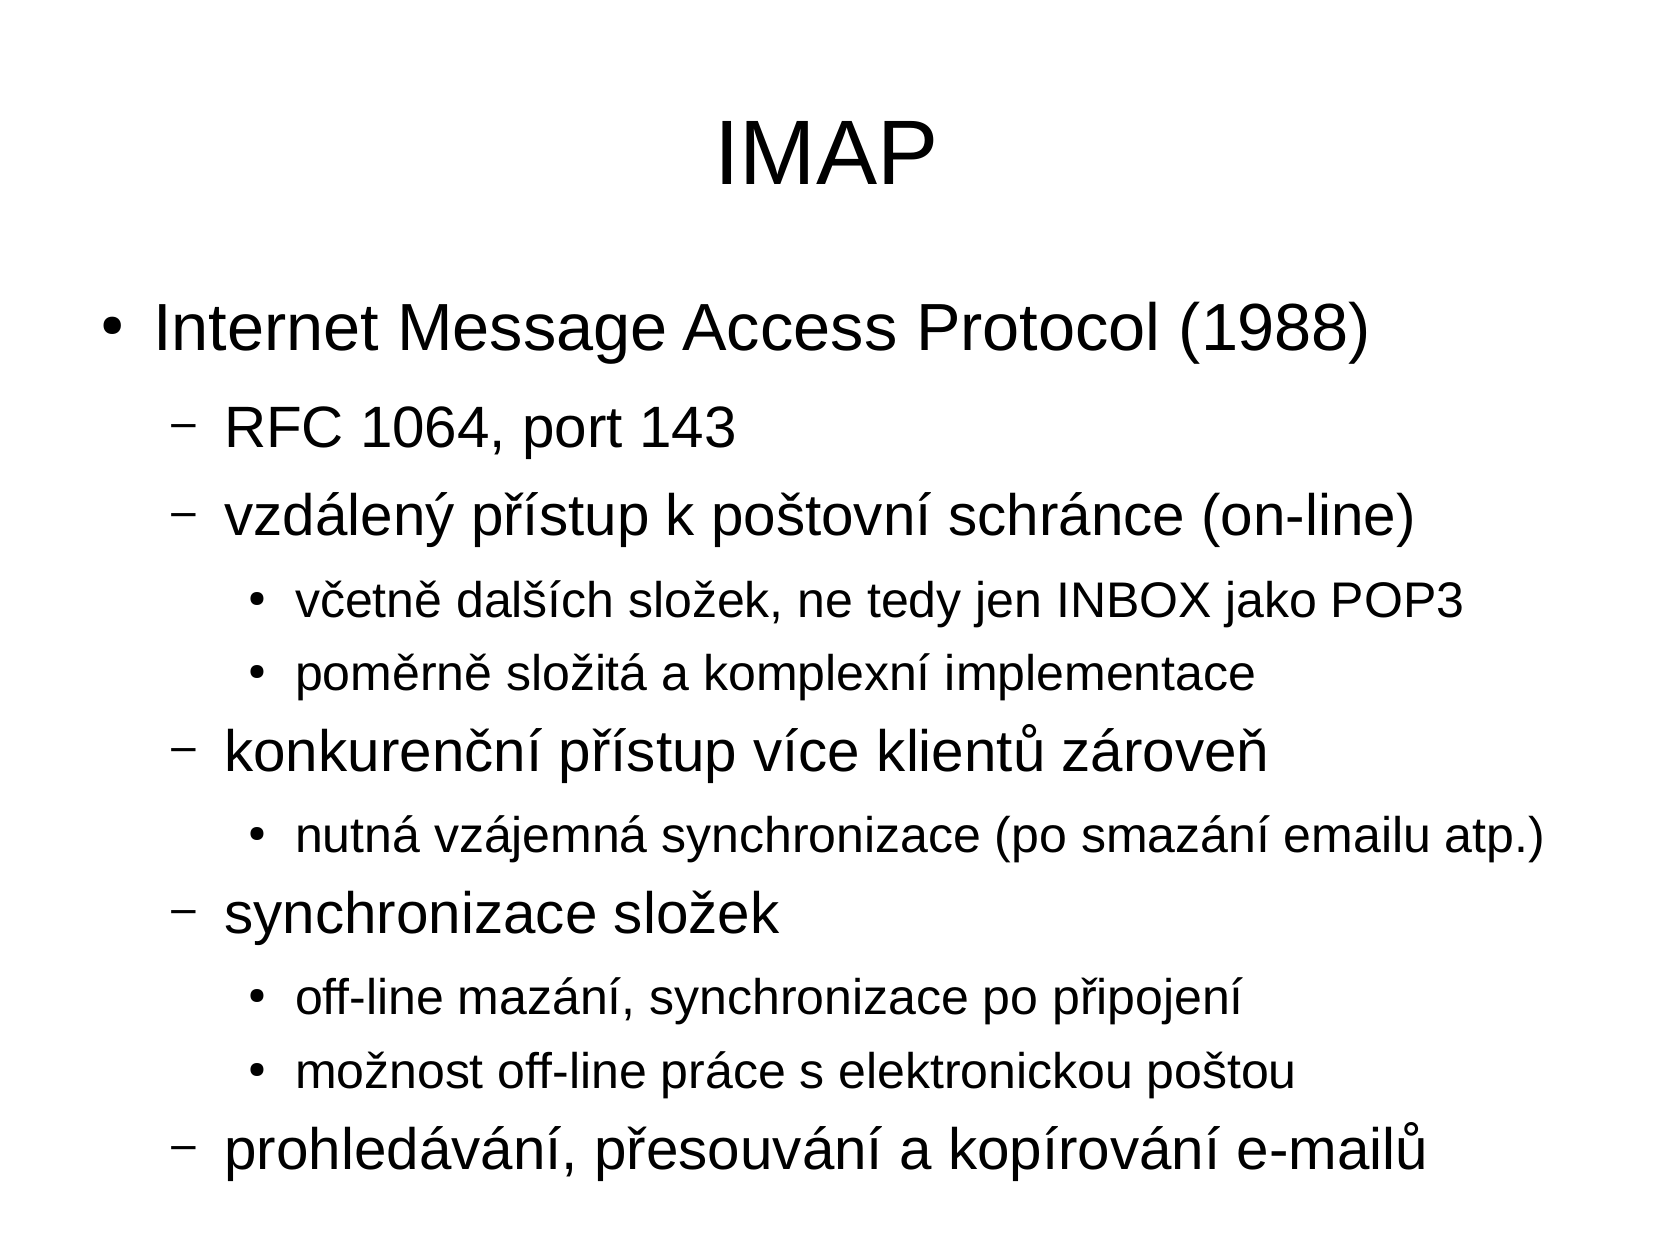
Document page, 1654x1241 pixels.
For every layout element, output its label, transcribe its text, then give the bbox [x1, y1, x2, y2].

list Internet Message Access Protocol (1988) RFC 1064, port 143 vzdálený přístup k poštovní schránce (on-line) včetně dalších složek, ne tedy jen INBOX jako POP3 poměrně složitá a komplexní implementace konkurenční přístup více klientů zároveň nutná vzájemná synchronizace (po smazání emailu atp.) synchronizace složek off-line mazání, synchronizace po připojení možnost off-line práce s elektronickou poštou prohledávání, přesouvání a kopírování e-mailů [82, 290, 1571, 1182]
title IMAP [82, 49, 1571, 257]
